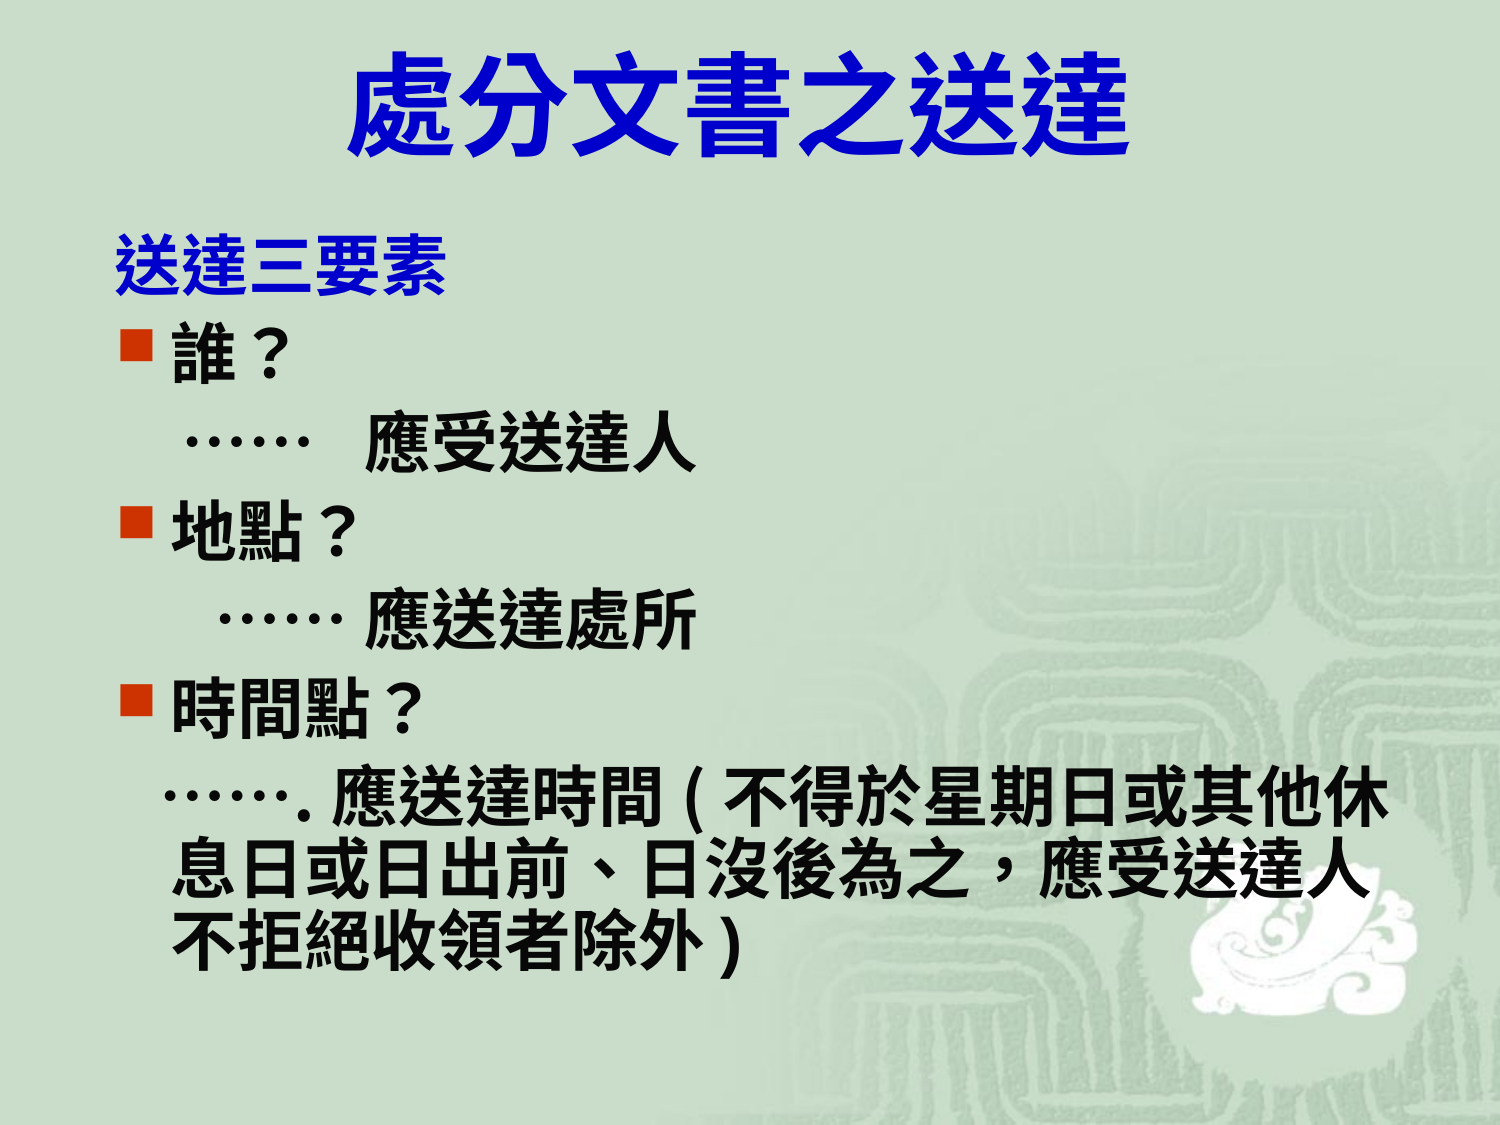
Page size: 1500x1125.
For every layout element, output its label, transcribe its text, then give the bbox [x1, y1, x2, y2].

list 送達三要素 誰？ …… 應受送達人 地點？ ……應送達處所 時間點？ …….應送達時間(不得於星期日或其他休息日或日出前、日沒後為之，應受送達人不拒絕收領者除外) [99, 224, 1438, 988]
picture [0, 0, 1500, 1125]
title 處分文書之送達 [76, 42, 1401, 163]
